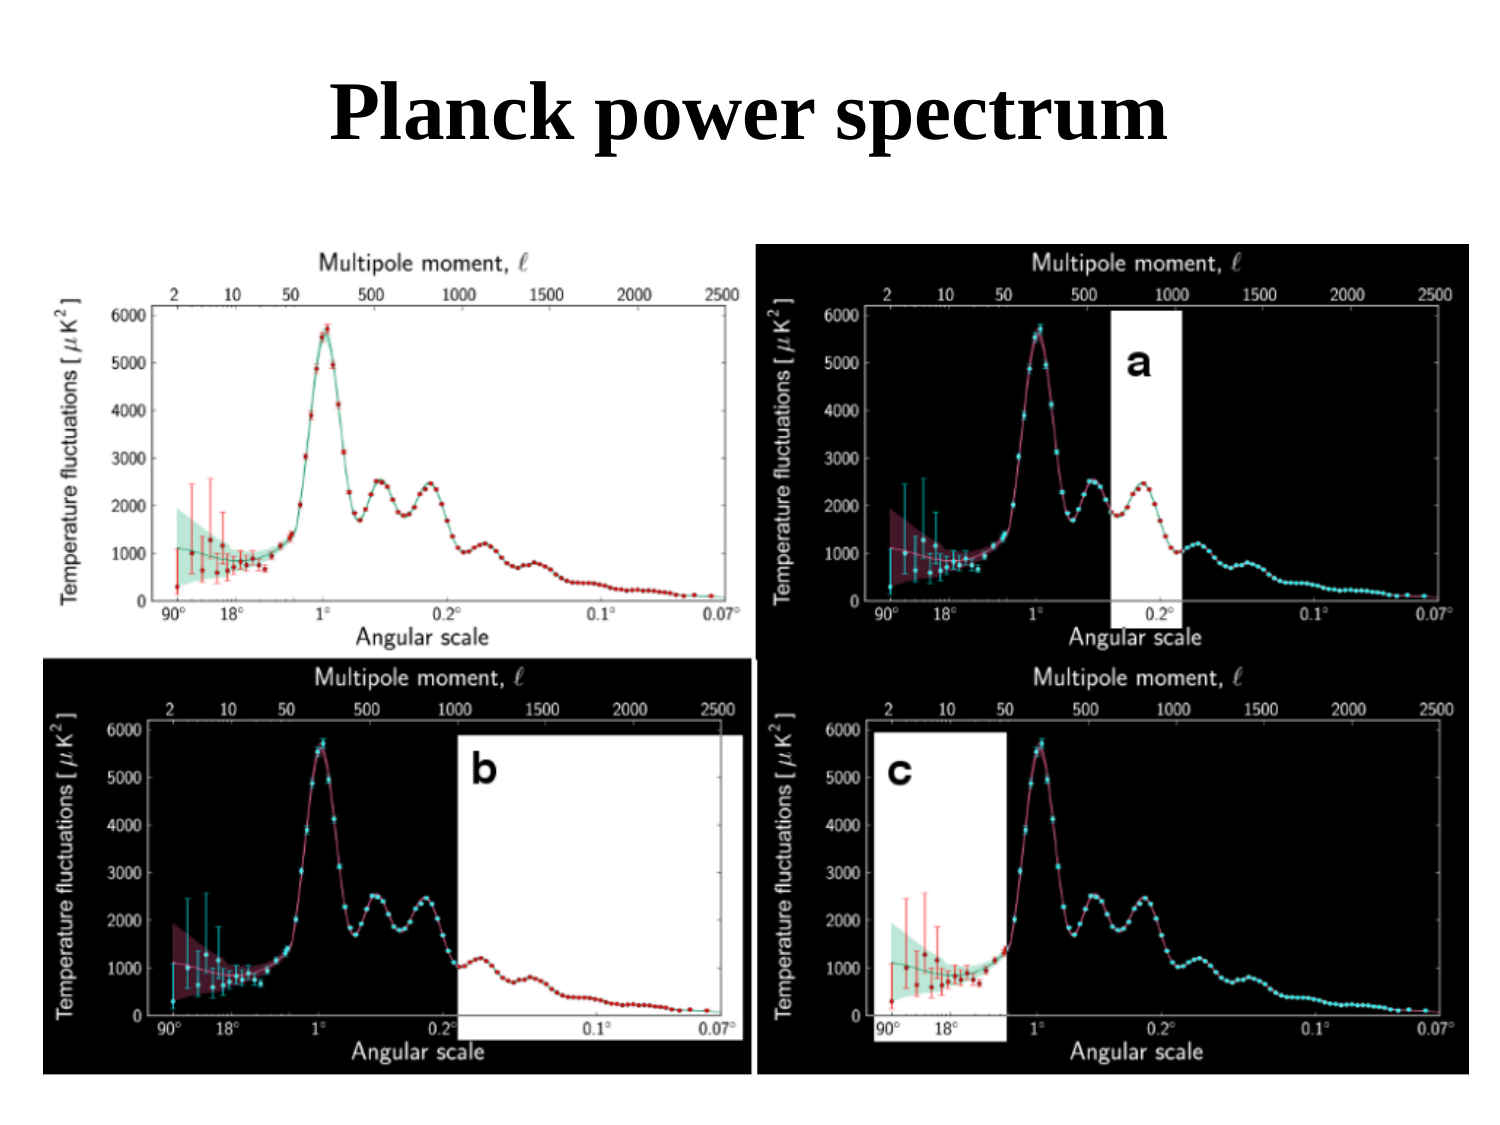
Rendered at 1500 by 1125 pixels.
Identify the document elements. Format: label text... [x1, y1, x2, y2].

title Planck power spectrum [49, 50, 1450, 163]
picture [43, 244, 1469, 1076]
